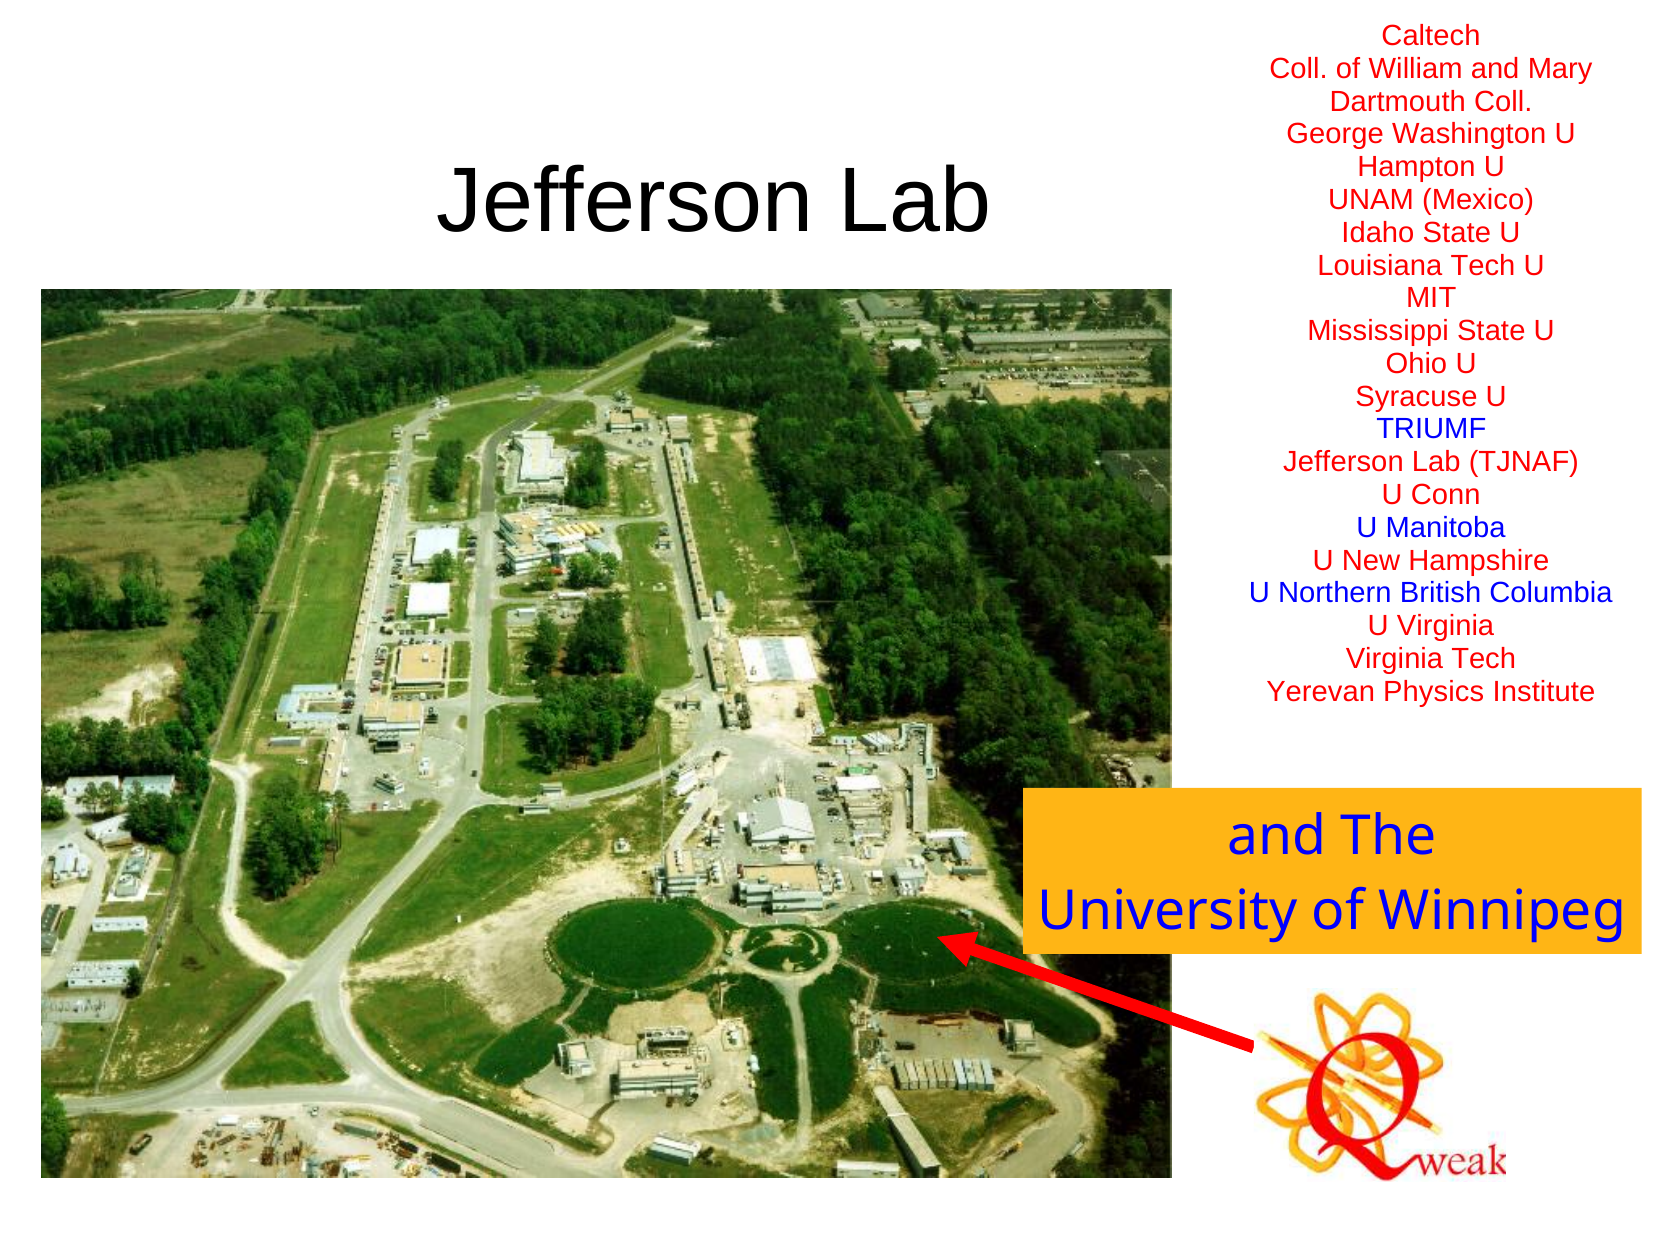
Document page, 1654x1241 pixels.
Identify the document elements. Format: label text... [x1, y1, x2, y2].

text_box and The University of Winnipeg [1023, 787, 1642, 954]
text_box Caltech Coll. of William and Mary Dartmouth Coll. George Washington U Hampton U UNAM (Mexico) Idaho State U Louisiana Tech U MIT Mississippi State U Ohio U Syracuse U TRIUMF Jefferson Lab (TJNAF) U Conn U Manitoba U New Hampshire U Northern British Columbia U Virginia Virginia Tech Yerevan Physics Institute [1234, 11, 1621, 794]
title Jefferson Lab [248, 82, 1182, 317]
picture [41, 289, 1172, 1178]
picture [1253, 988, 1506, 1182]
